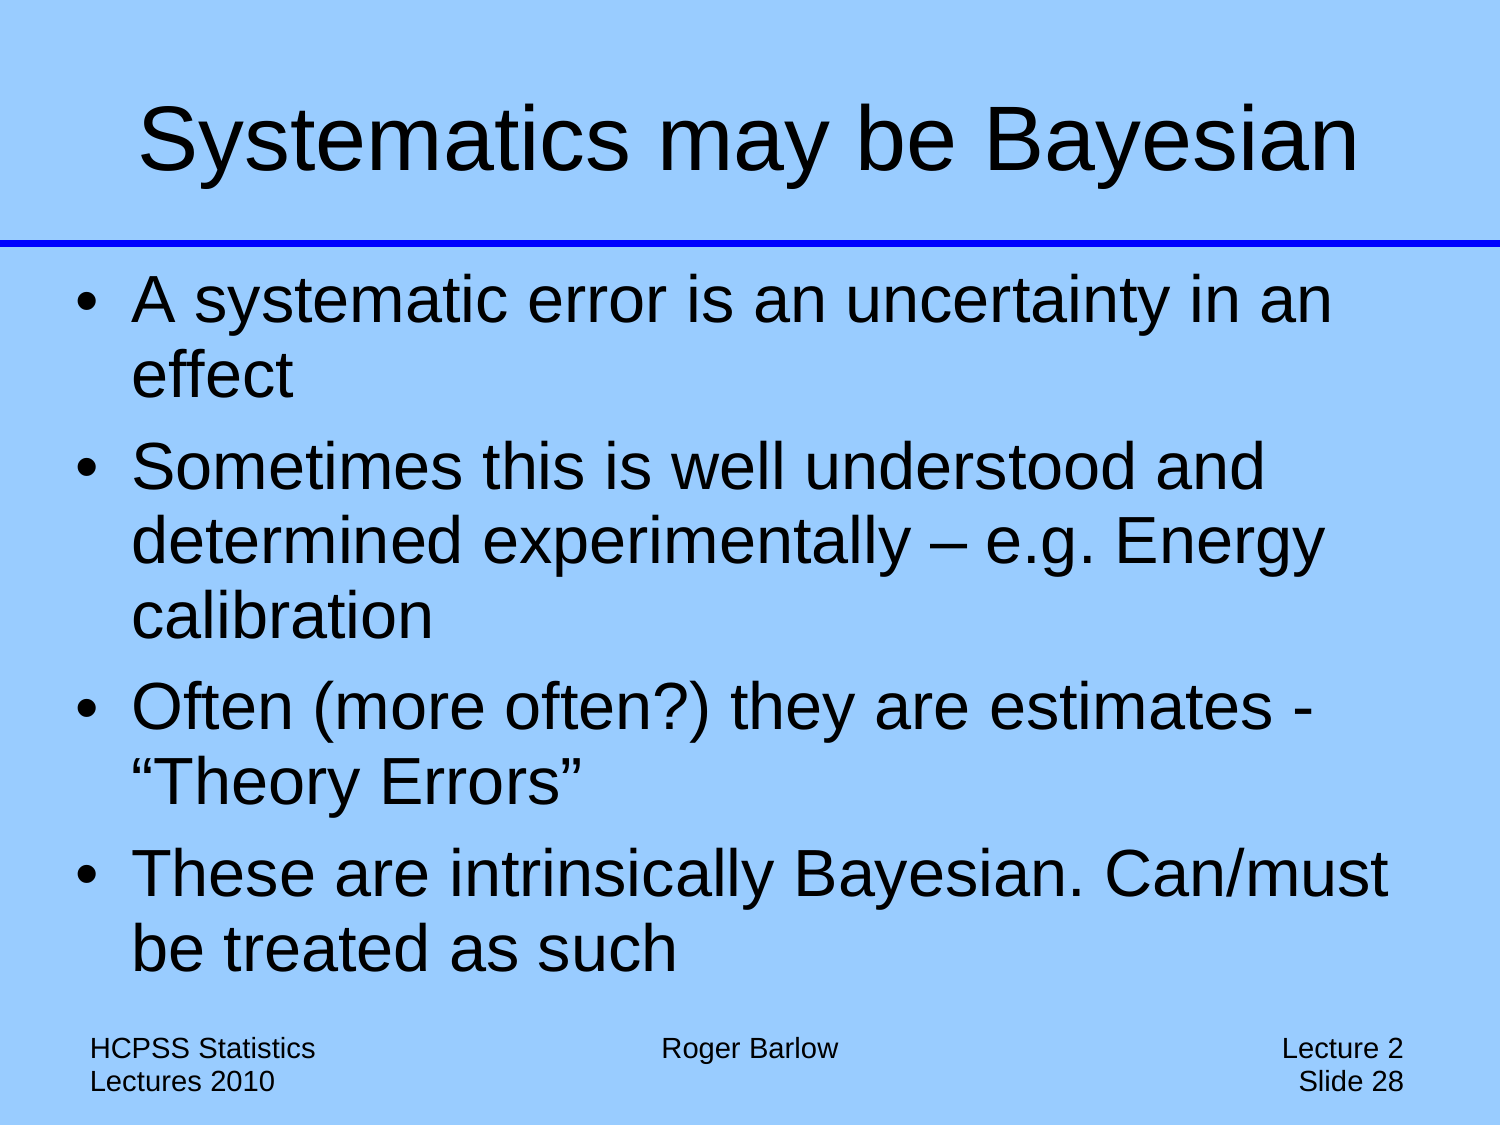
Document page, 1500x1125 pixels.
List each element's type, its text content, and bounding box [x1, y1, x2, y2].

title Systematics may be Bayesian [75, 45, 1426, 233]
list A systematic error is an uncertainty in an effect Sometimes this is well understood and determined experimentally – e.g. Energy calibration Often (more often?) they are estimates - “Theory Errors” These are intrinsically Bayesian. Can/must be treated as such [75, 262, 1426, 1006]
